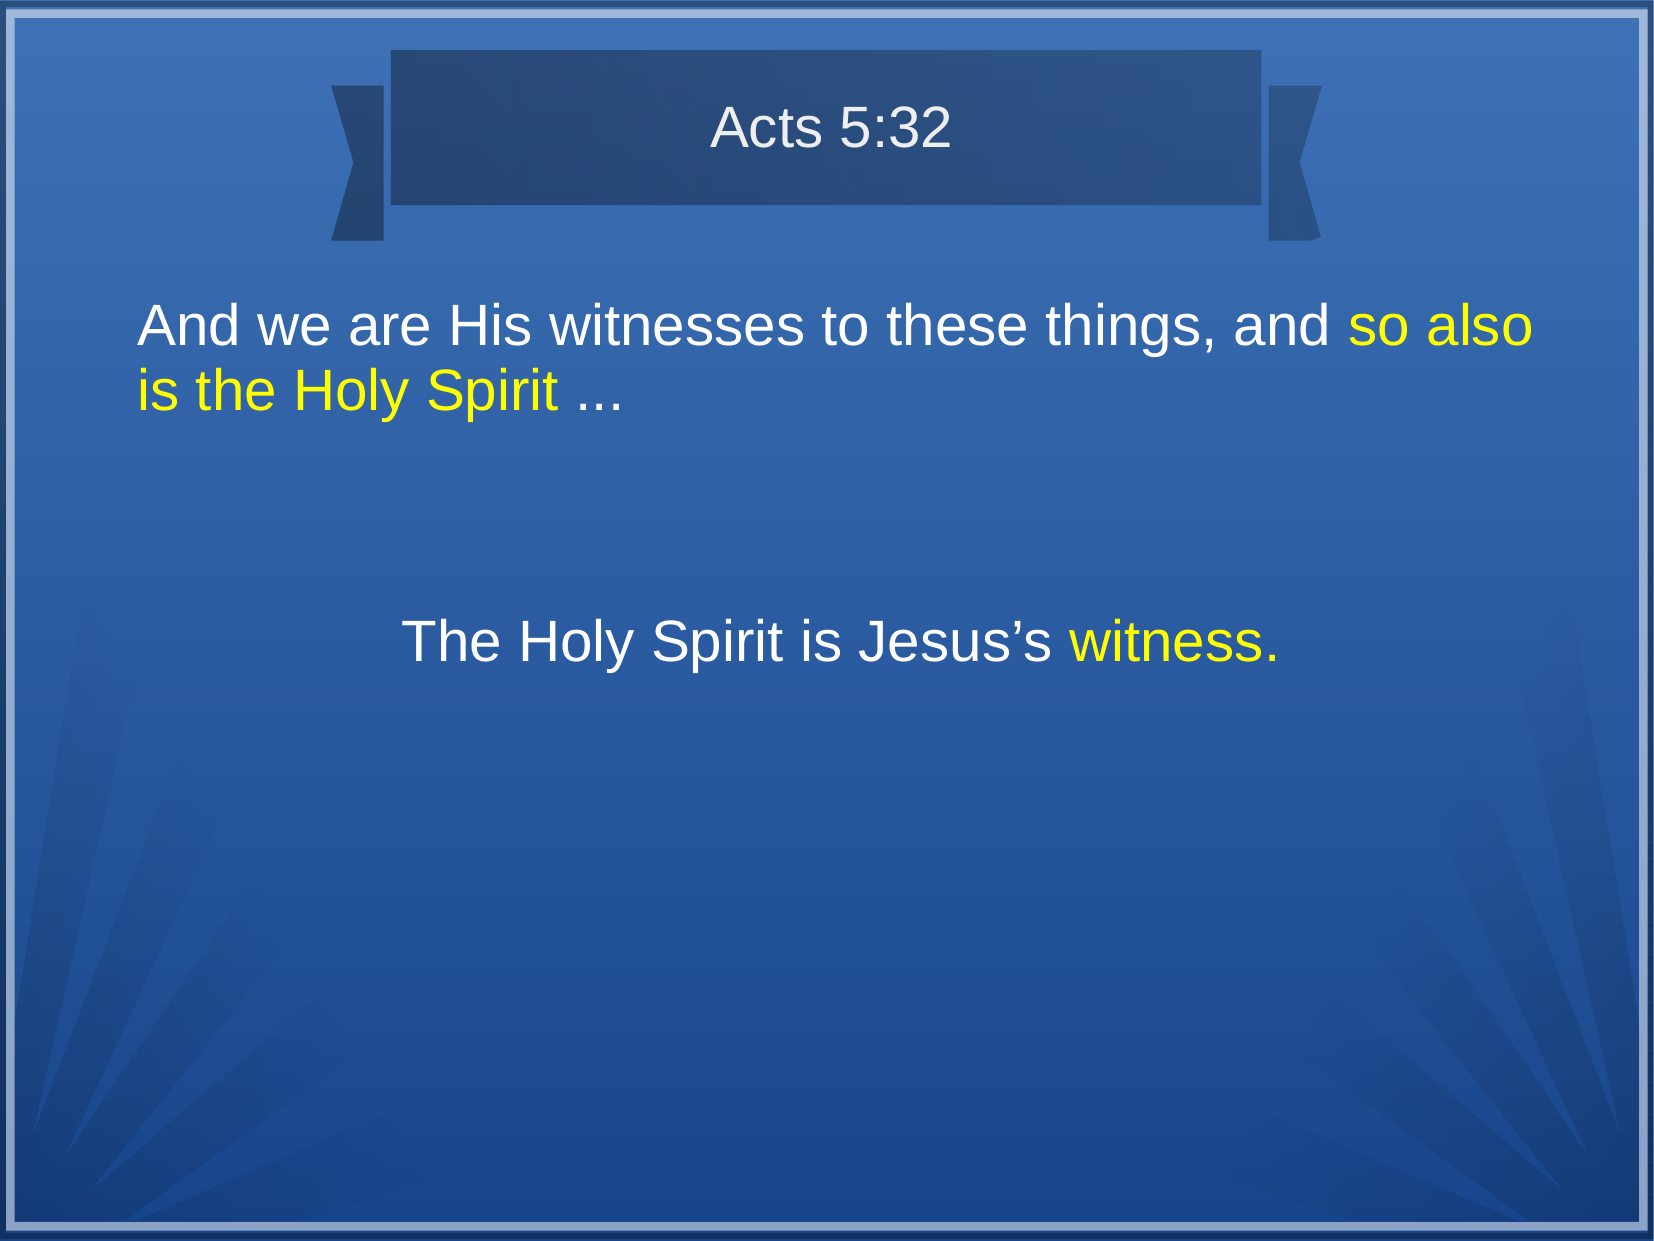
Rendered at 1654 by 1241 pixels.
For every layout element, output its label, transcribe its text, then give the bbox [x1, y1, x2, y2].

text_box Acts 5:32 [576, 73, 1087, 182]
text_box And we are His witnesses to these things, and so also is the Holy Spirit ... The Holy Spirit is Jesus’s witness. [122, 285, 1560, 1191]
